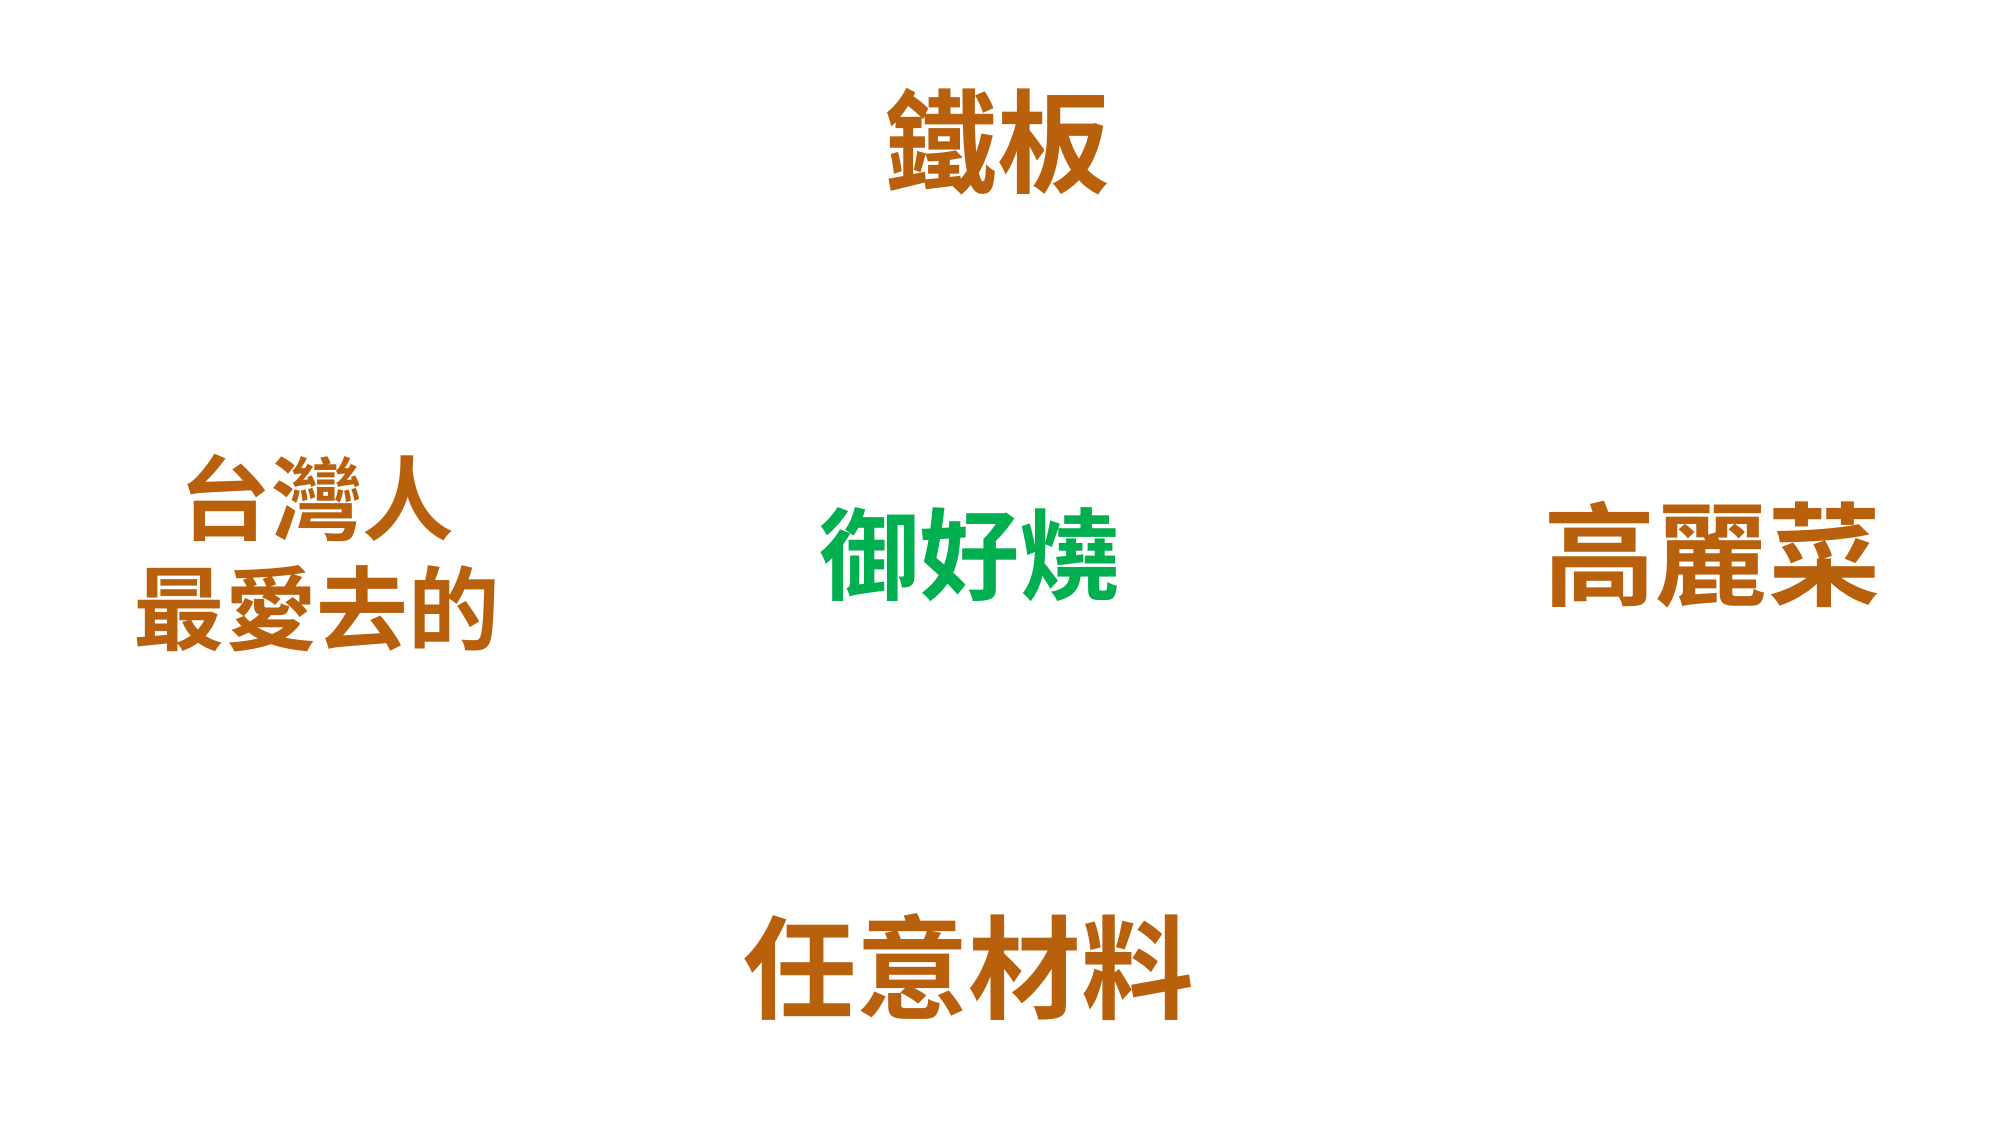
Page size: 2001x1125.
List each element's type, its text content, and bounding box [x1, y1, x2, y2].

text_box 御好燒 [709, 484, 1229, 622]
text_box 高麗菜 [1409, 477, 2000, 629]
text_box 鐵板 [635, 64, 1359, 216]
text_box 任意材料 [511, 890, 1428, 1042]
text_box 台灣人 最愛去的 [24, 434, 610, 672]
